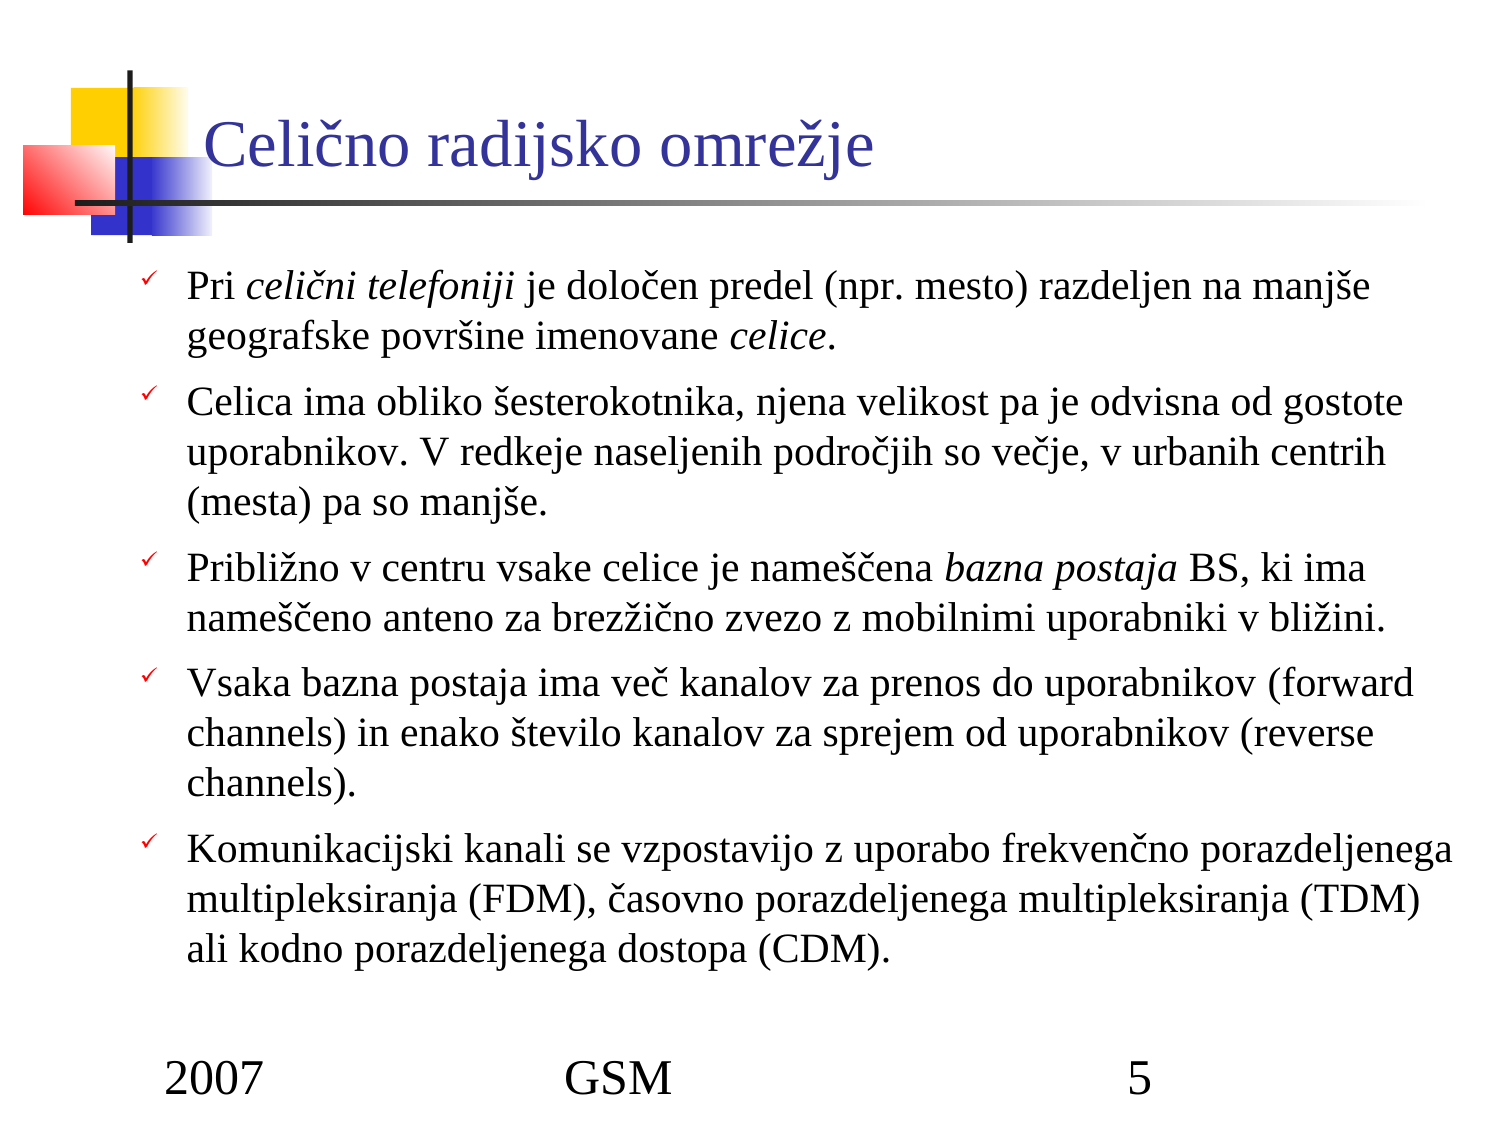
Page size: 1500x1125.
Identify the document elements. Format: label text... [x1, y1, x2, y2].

list Pri celični telefoniji je določen predel (npr. mesto) razdeljen na manjše geografske površine imenovane celice. Celica ima obliko šesterokotnika, njena velikost pa je odvisna od gostote uporabnikov. V redkeje naseljenih področjih so večje, v urbanih centrih (mesta) pa so manjše. Približno v centru vsake celice je nameščena bazna postaja BS, ki ima nameščeno anteno za brezžično zvezo z mobilnimi uporabniki v bližini. Vsaka bazna postaja ima več kanalov za prenos do uporabnikov (forward channels) in enako število kanalov za sprejem od uporabnikov (reverse channels). Komunikacijski kanali se vzpostavijo z uporabo frekvenčno porazdeljenega multipleksiranja (FDM), časovno porazdeljenega multipleksiranja (TDM) ali kodno porazdeljenega dostopa (CDM). [50, 249, 1469, 1007]
title Celično radijsko omrežje [188, 92, 1468, 188]
